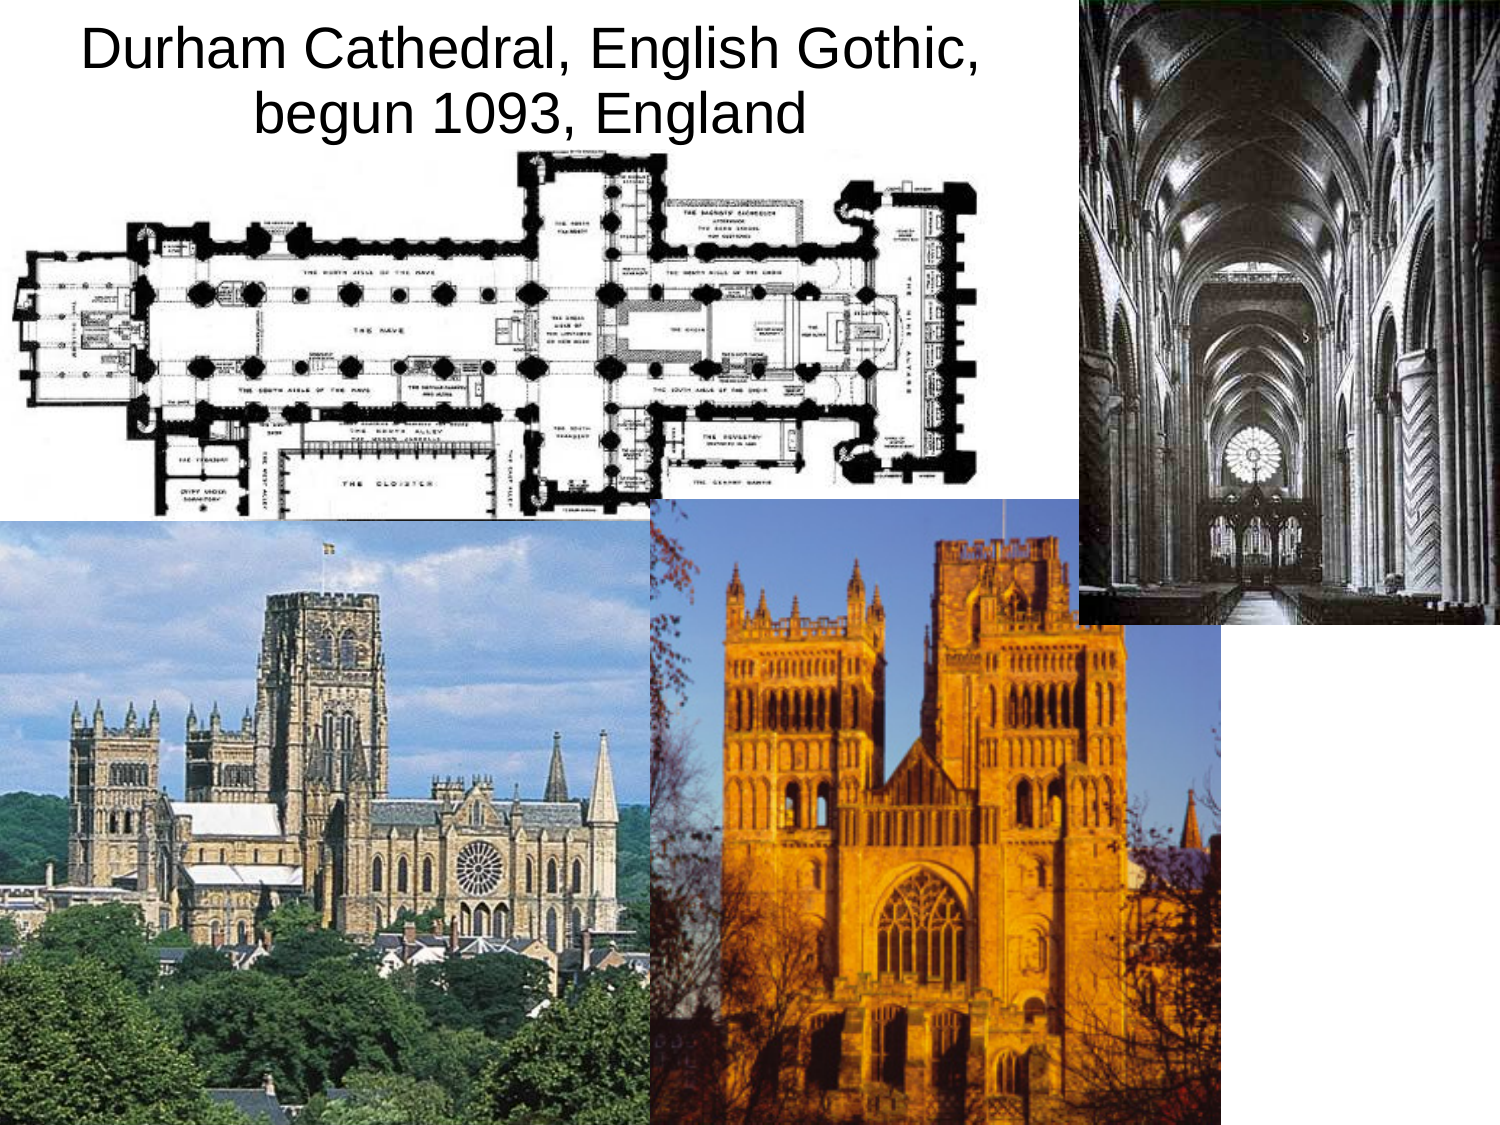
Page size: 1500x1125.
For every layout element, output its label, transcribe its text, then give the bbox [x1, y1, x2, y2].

picture [0, 0, 1500, 1125]
title Durham Cathedral, English Gothic, begun 1093, England [0, 0, 1063, 163]
